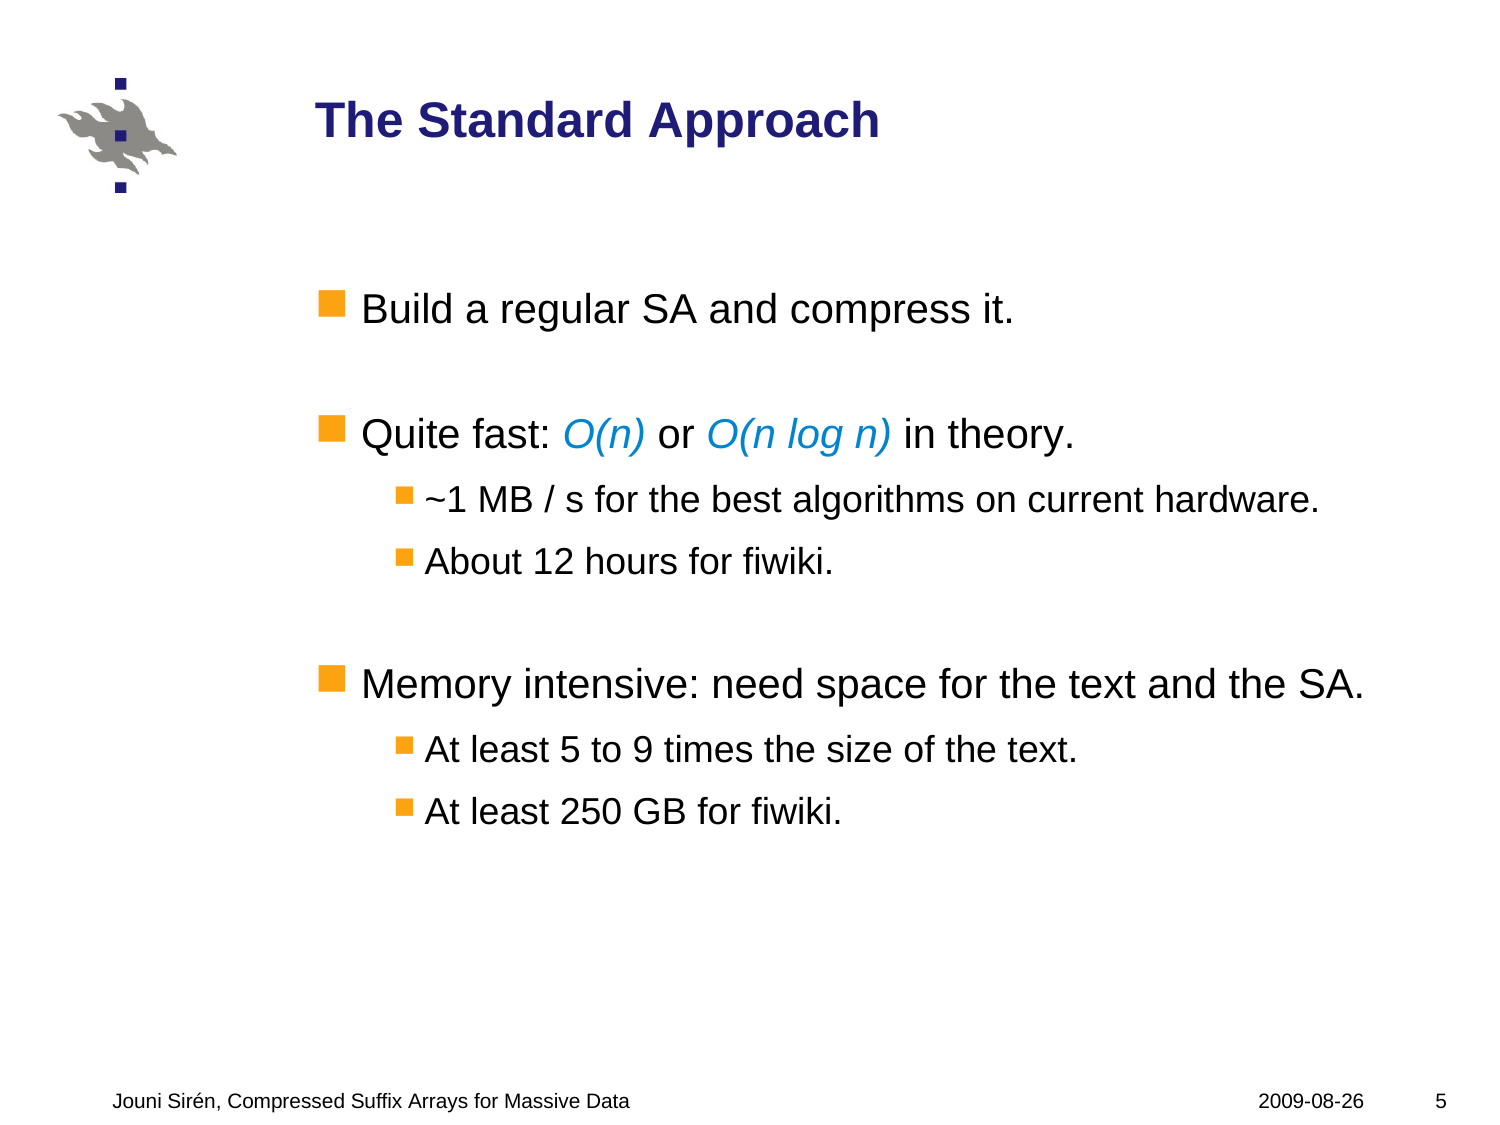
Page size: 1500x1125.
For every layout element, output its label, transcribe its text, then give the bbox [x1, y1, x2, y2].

list Build a regular SA and compress it. Quite fast: O(n) or O(n log n) in theory. ~1 MB / s for the best algorithms on current hardware. About 12 hours for fiwiki. Memory intensive: need space for the text and the SA. At least 5 to 9 times the size of the text. At least 250 GB for fiwiki. [299, 262, 1450, 1076]
title The Standard Approach [299, 24, 1450, 209]
picture [57, 78, 177, 193]
